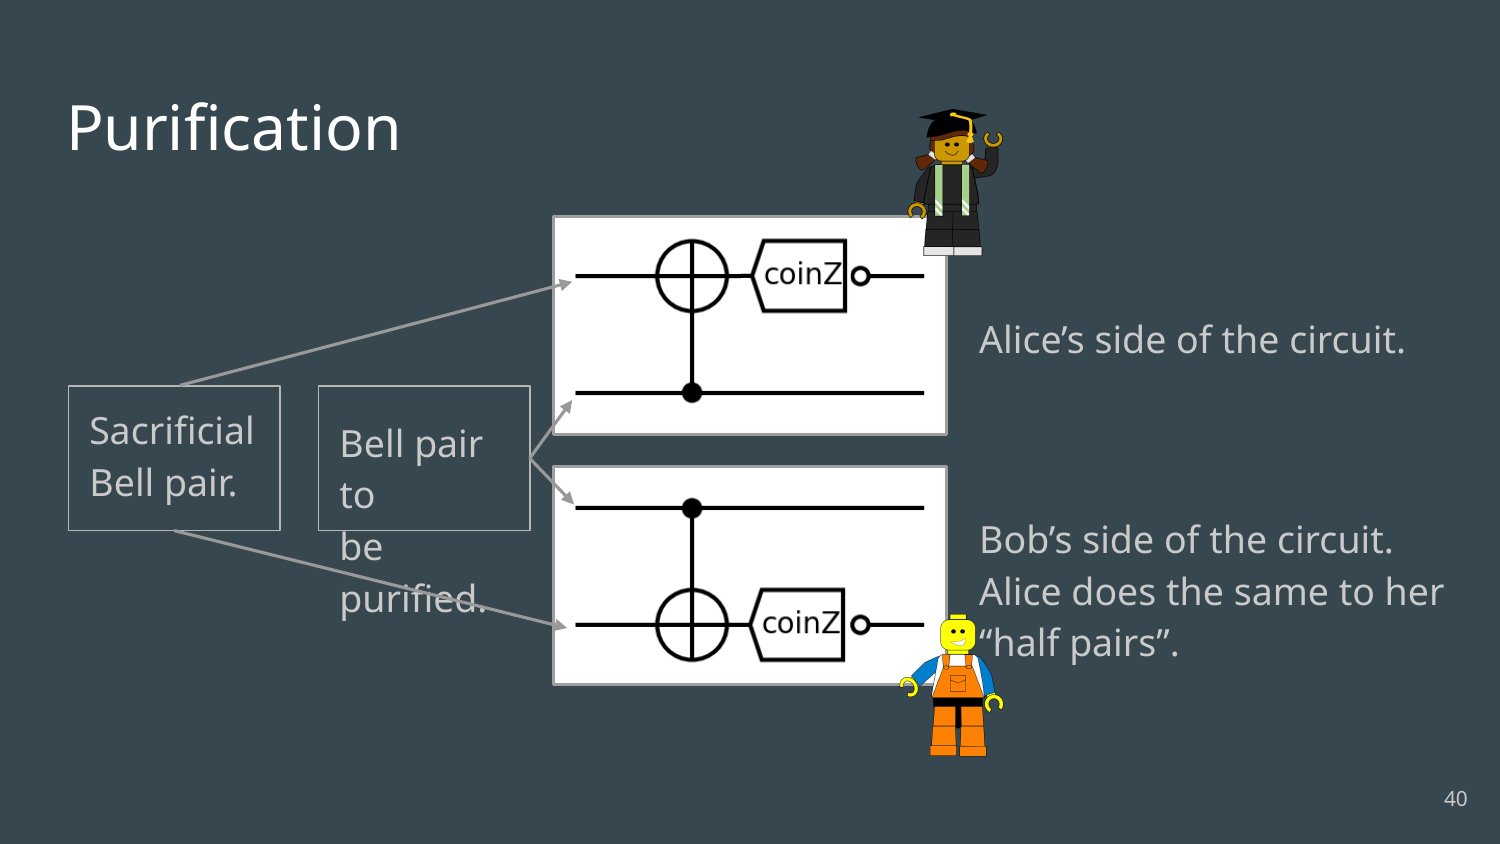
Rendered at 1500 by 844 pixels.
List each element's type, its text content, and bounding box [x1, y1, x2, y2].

title Purification [51, 72, 1449, 167]
slide_number <number> [1392, 767, 1483, 833]
list Bob’s side of the circuit. Alice does the same to her “half pairs”. [964, 494, 1466, 682]
list Sacrificial Bell pair. [74, 385, 286, 527]
picture [555, 467, 1032, 767]
picture [555, 108, 1063, 433]
list Alice’s side of the circuit. [964, 294, 1466, 482]
list Bell pair to be purified. [324, 397, 536, 540]
